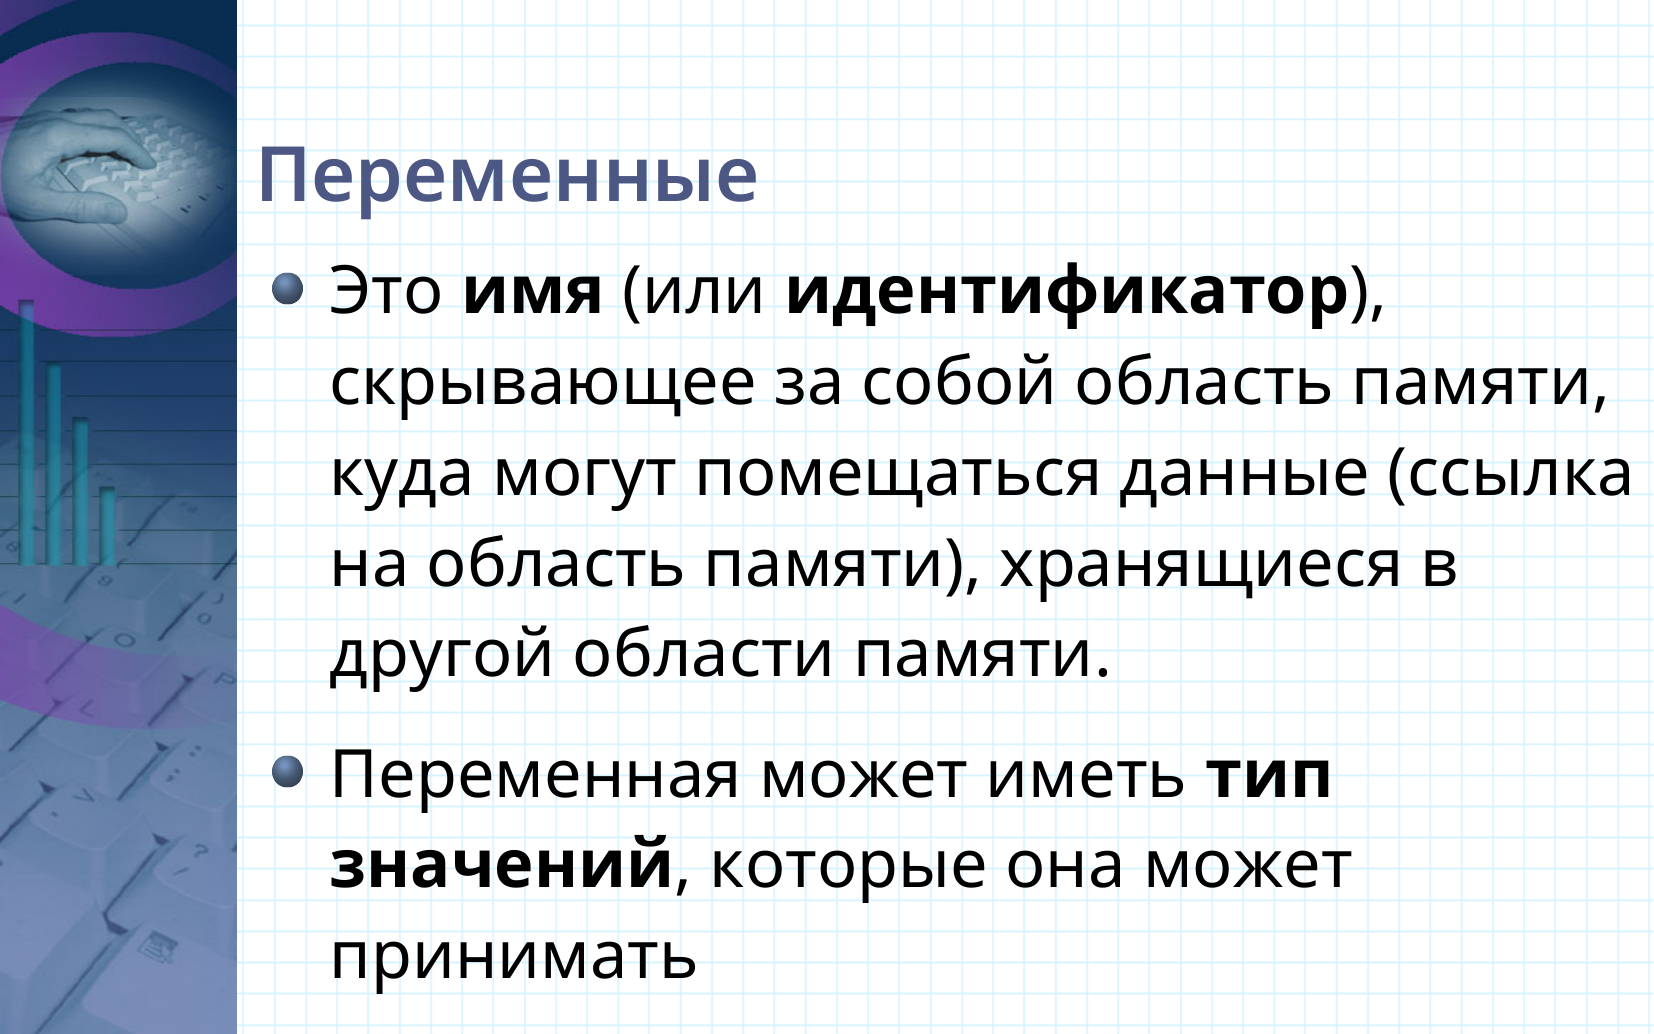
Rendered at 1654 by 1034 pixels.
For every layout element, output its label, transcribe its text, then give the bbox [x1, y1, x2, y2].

title Переменные [254, 85, 1640, 242]
list Это имя (или идентификатор), скрывающее за собой область памяти, куда могут помещаться данные (ссылка на область памяти), хранящиеся в другой области памяти. Переменная может иметь тип значений, которые она может принимать [188, 242, 1640, 945]
picture [0, 0, 1654, 1034]
